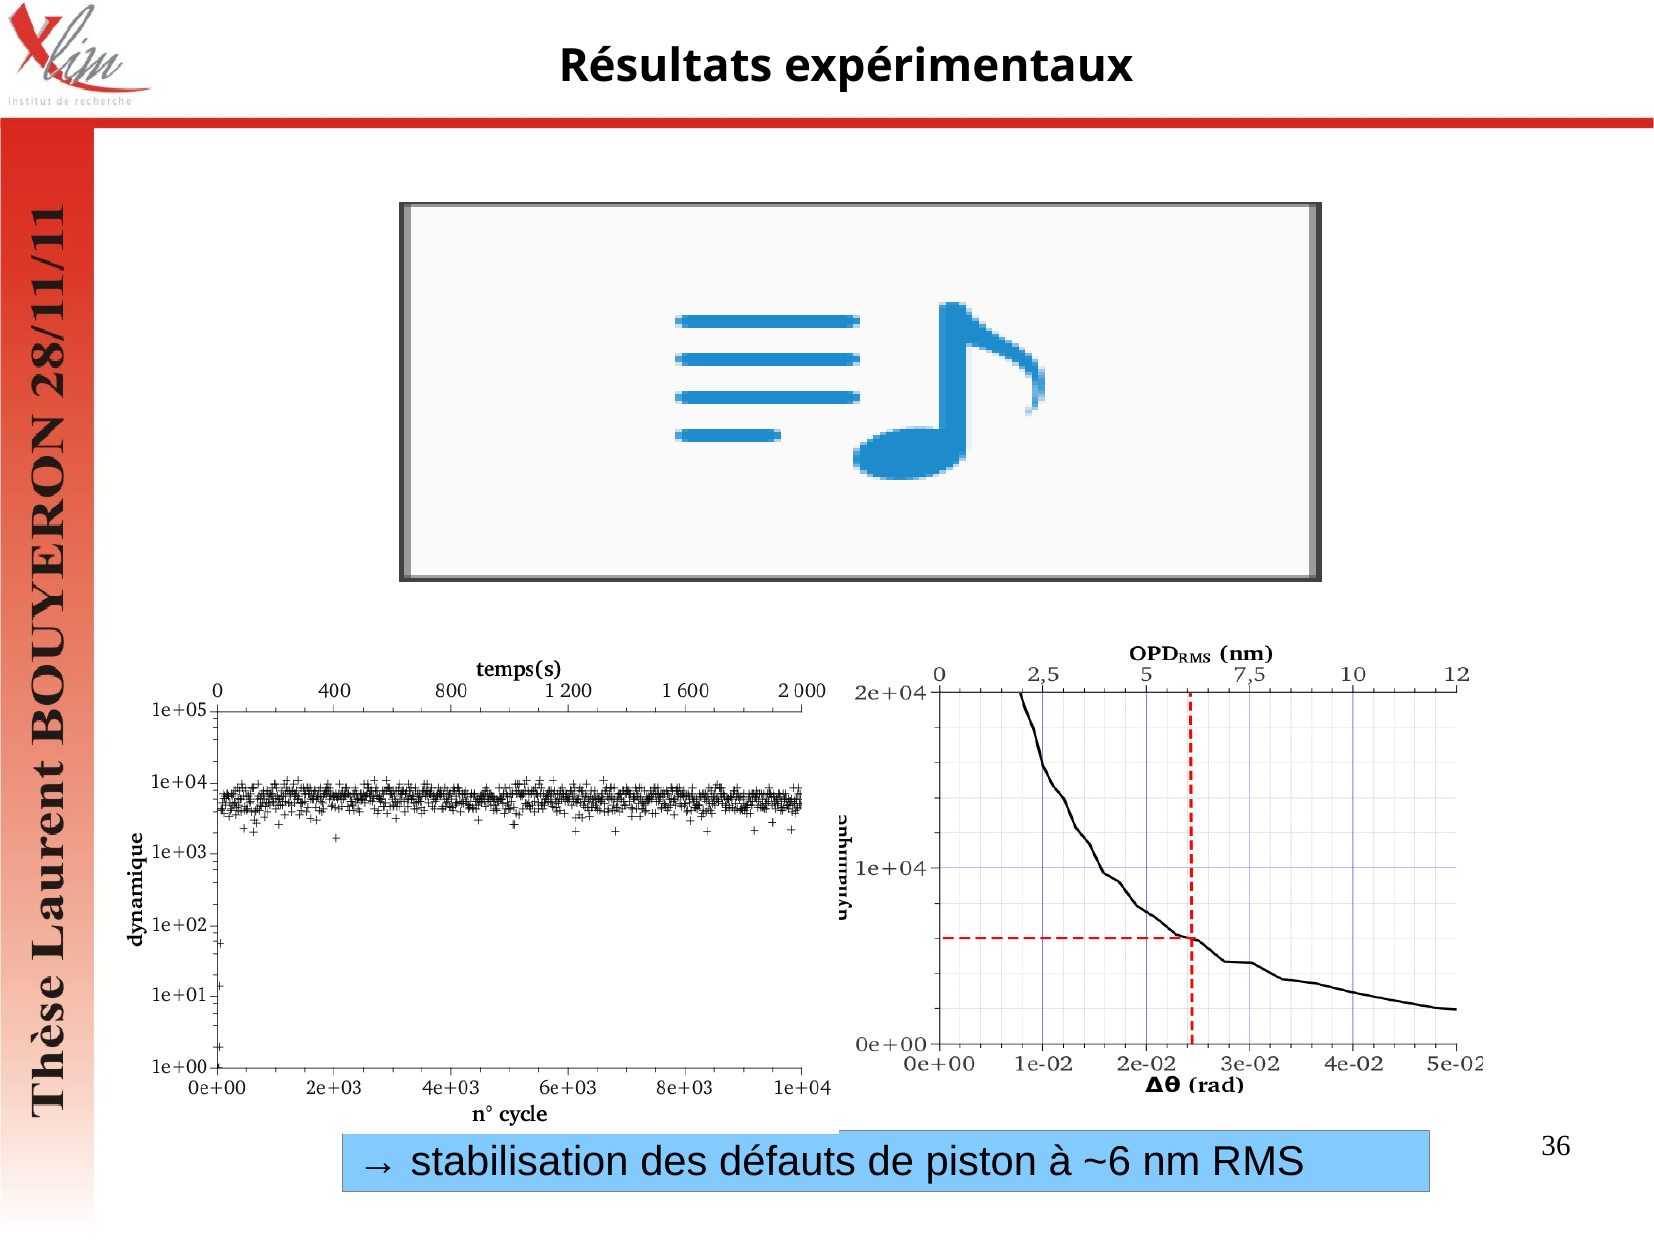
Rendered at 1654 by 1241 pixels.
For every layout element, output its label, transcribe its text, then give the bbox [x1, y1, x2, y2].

text_box → stabilisation des défauts de piston à ~6 nm RMS [342, 1130, 1430, 1192]
picture [0, 0, 1654, 1241]
text_box [397, 200, 1323, 583]
text_box Résultats expérimentaux [201, 32, 1491, 100]
